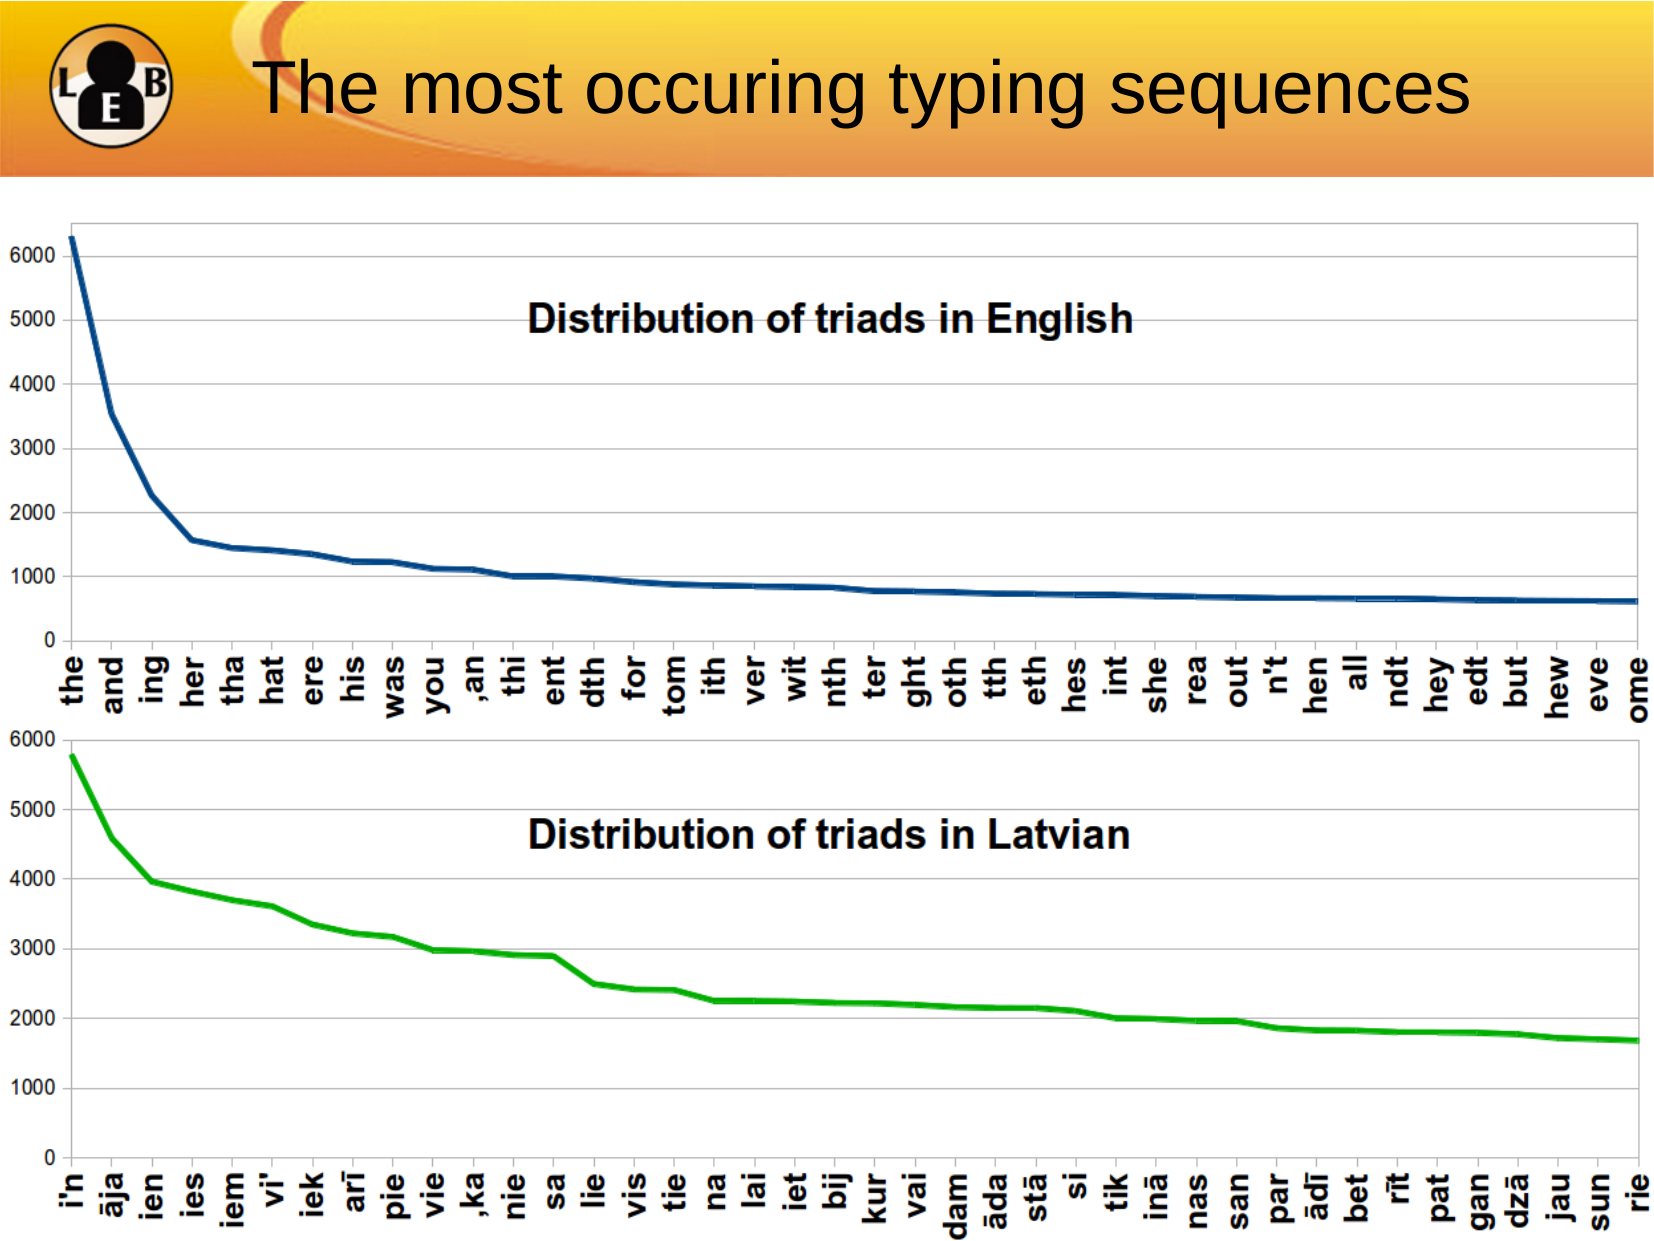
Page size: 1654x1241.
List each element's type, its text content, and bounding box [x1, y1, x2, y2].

picture [2, 215, 1654, 1241]
title The most occuring typing sequences [153, 41, 1571, 140]
picture [0, 1, 1654, 177]
